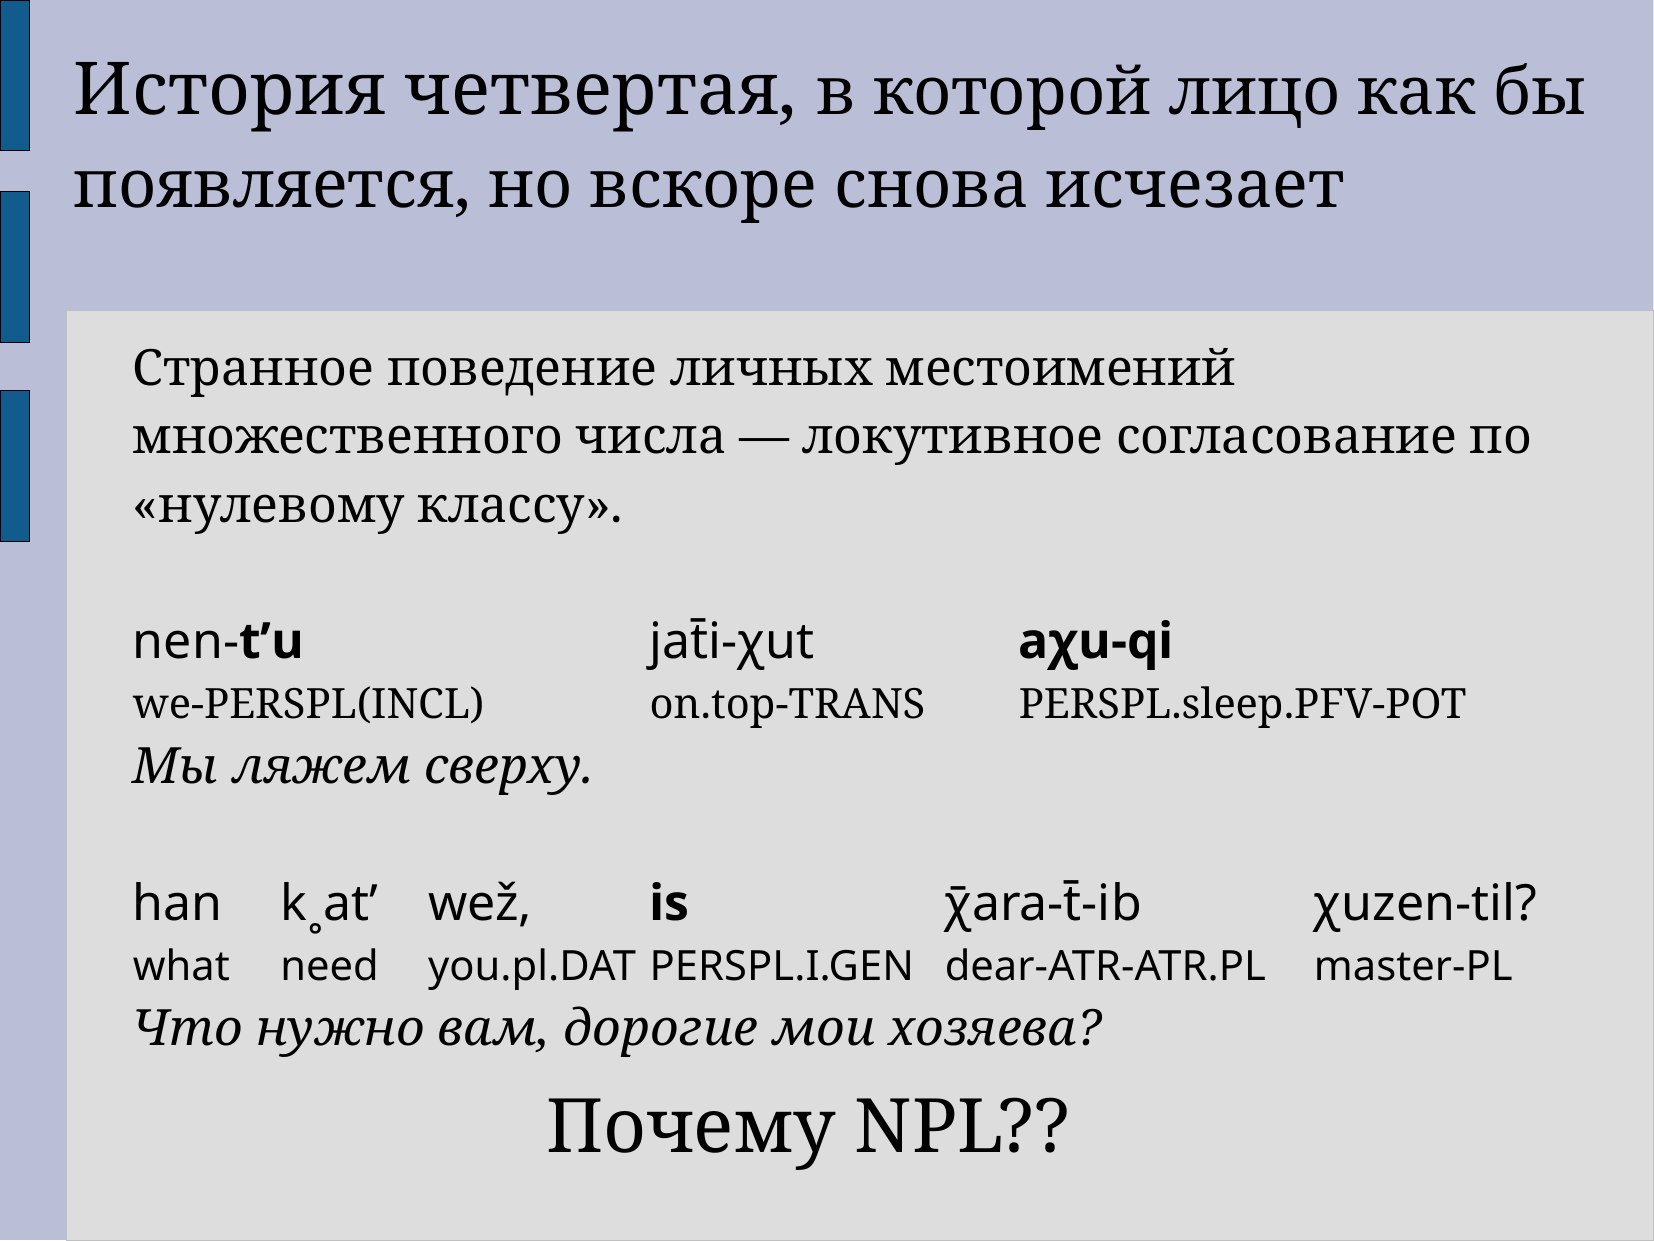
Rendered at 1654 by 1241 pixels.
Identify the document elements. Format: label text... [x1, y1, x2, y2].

text_box История четвертая, в которой лицо как бы появляется, но вскоре снова исчезает [58, 29, 1654, 233]
text_box Почему NPL?? [531, 1065, 1152, 1182]
text_box Странное поведение личных местоимений множественного числа — локутивное согласование по «нулевому классу». nen-tʼu jat̄i-χut aχu-qi we-PERSPL(INCL) on.top-TRANS PERSPL.sleep.PFV-POT Мы ляжем сверху. han k˳atʼ wež, is χ̄ara-t̄-ib χuzen-til? what need you.pl.DAT PERSPL.I.GEN dear-ATR-ATR.PL master-PL Что нужно вам, дорогие мои хозяева? [118, 324, 1625, 1030]
